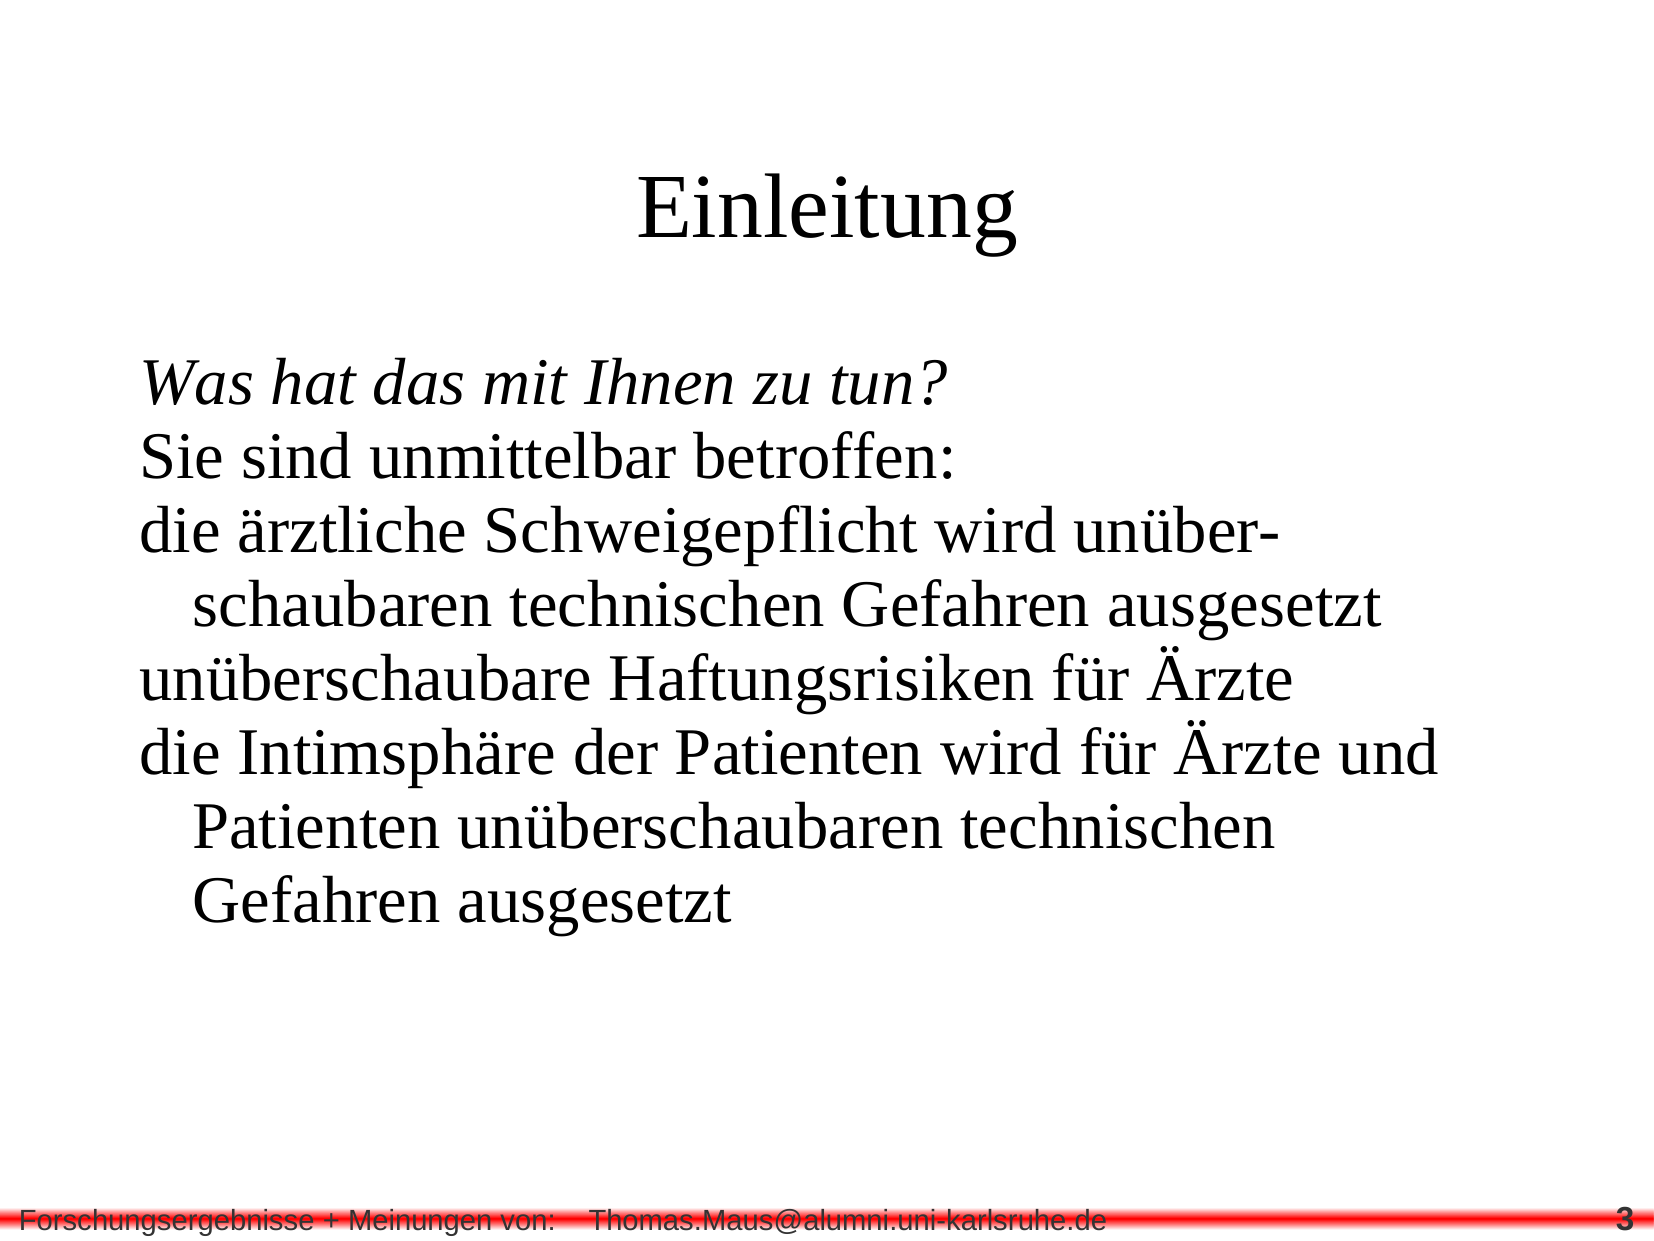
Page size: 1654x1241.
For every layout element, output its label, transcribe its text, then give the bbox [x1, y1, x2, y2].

title Einleitung [121, 102, 1534, 311]
list Was hat das mit Ihnen zu tun? Sie sind unmittelbar betroffen: die ärztliche Schweigepflicht wird unüber-schaubaren technischen Gefahren ausgesetzt unüberschaubare Haftungsrisiken für Ärzte die Intimsphäre der Patienten wird für Ärzte und Patienten unüberschaubaren technischen Gefahren ausgesetzt [121, 344, 1534, 1127]
